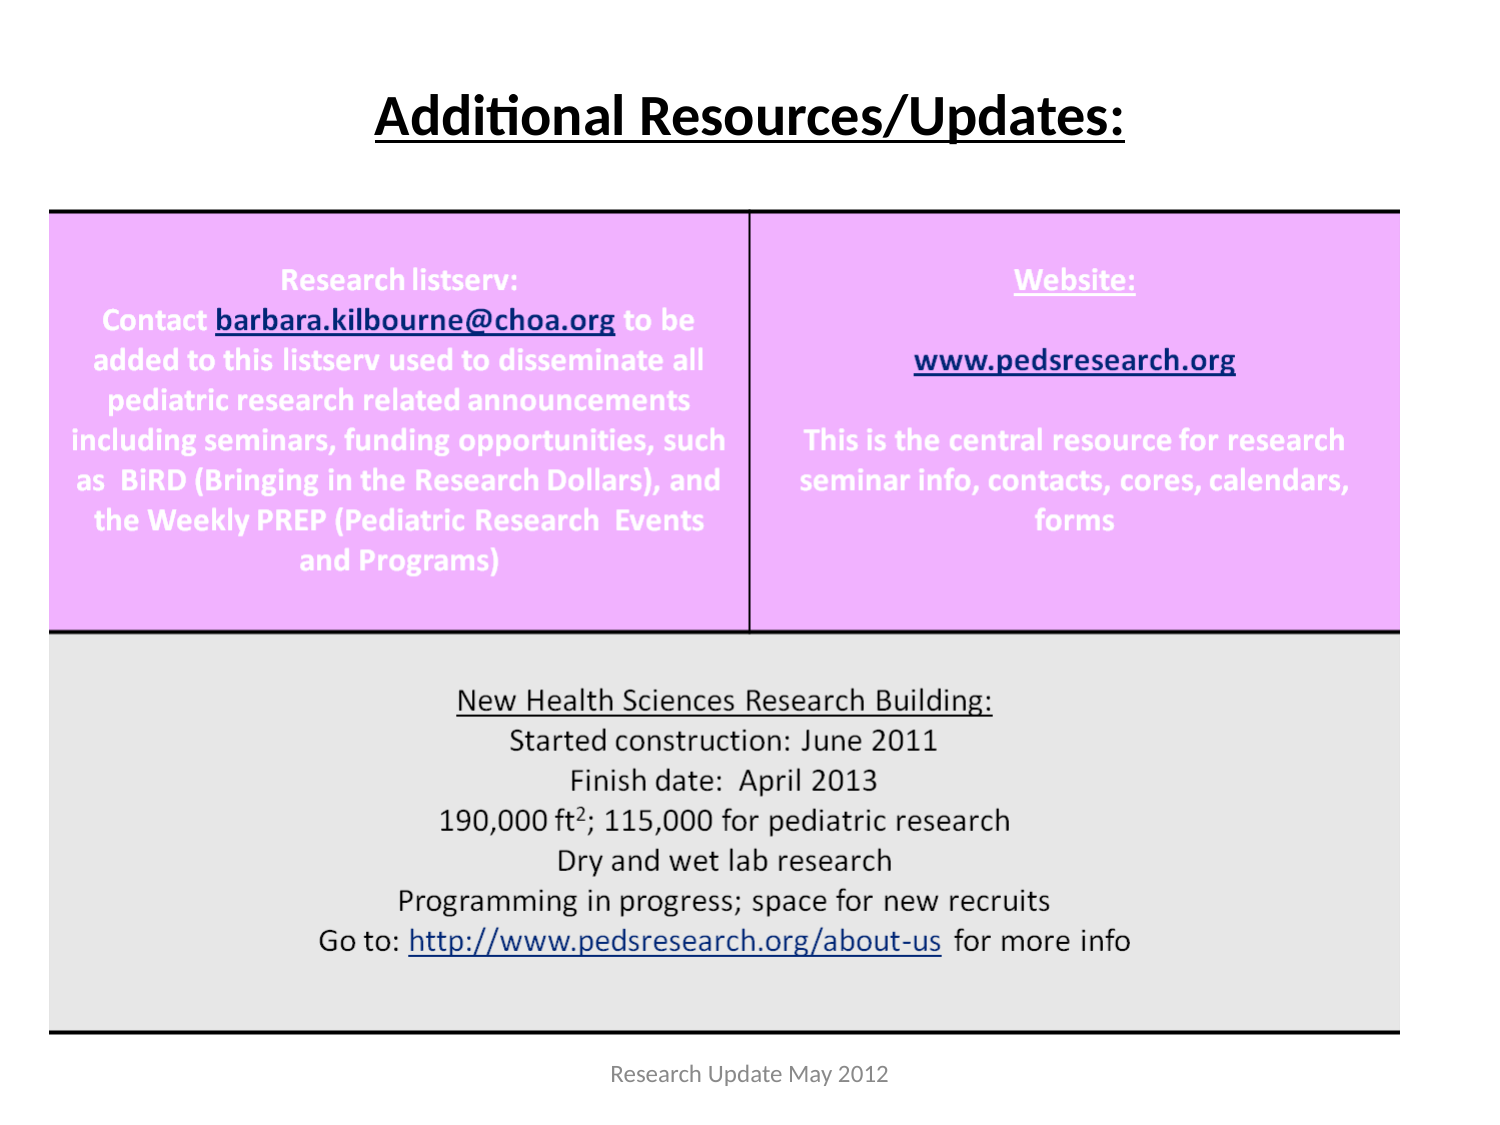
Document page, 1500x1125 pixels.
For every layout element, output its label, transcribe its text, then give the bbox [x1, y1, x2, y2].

title Additional Resources/Updates: [75, 50, 1426, 176]
picture [37, 201, 1412, 1046]
text_box Research Update May 2012 [512, 1042, 988, 1103]
